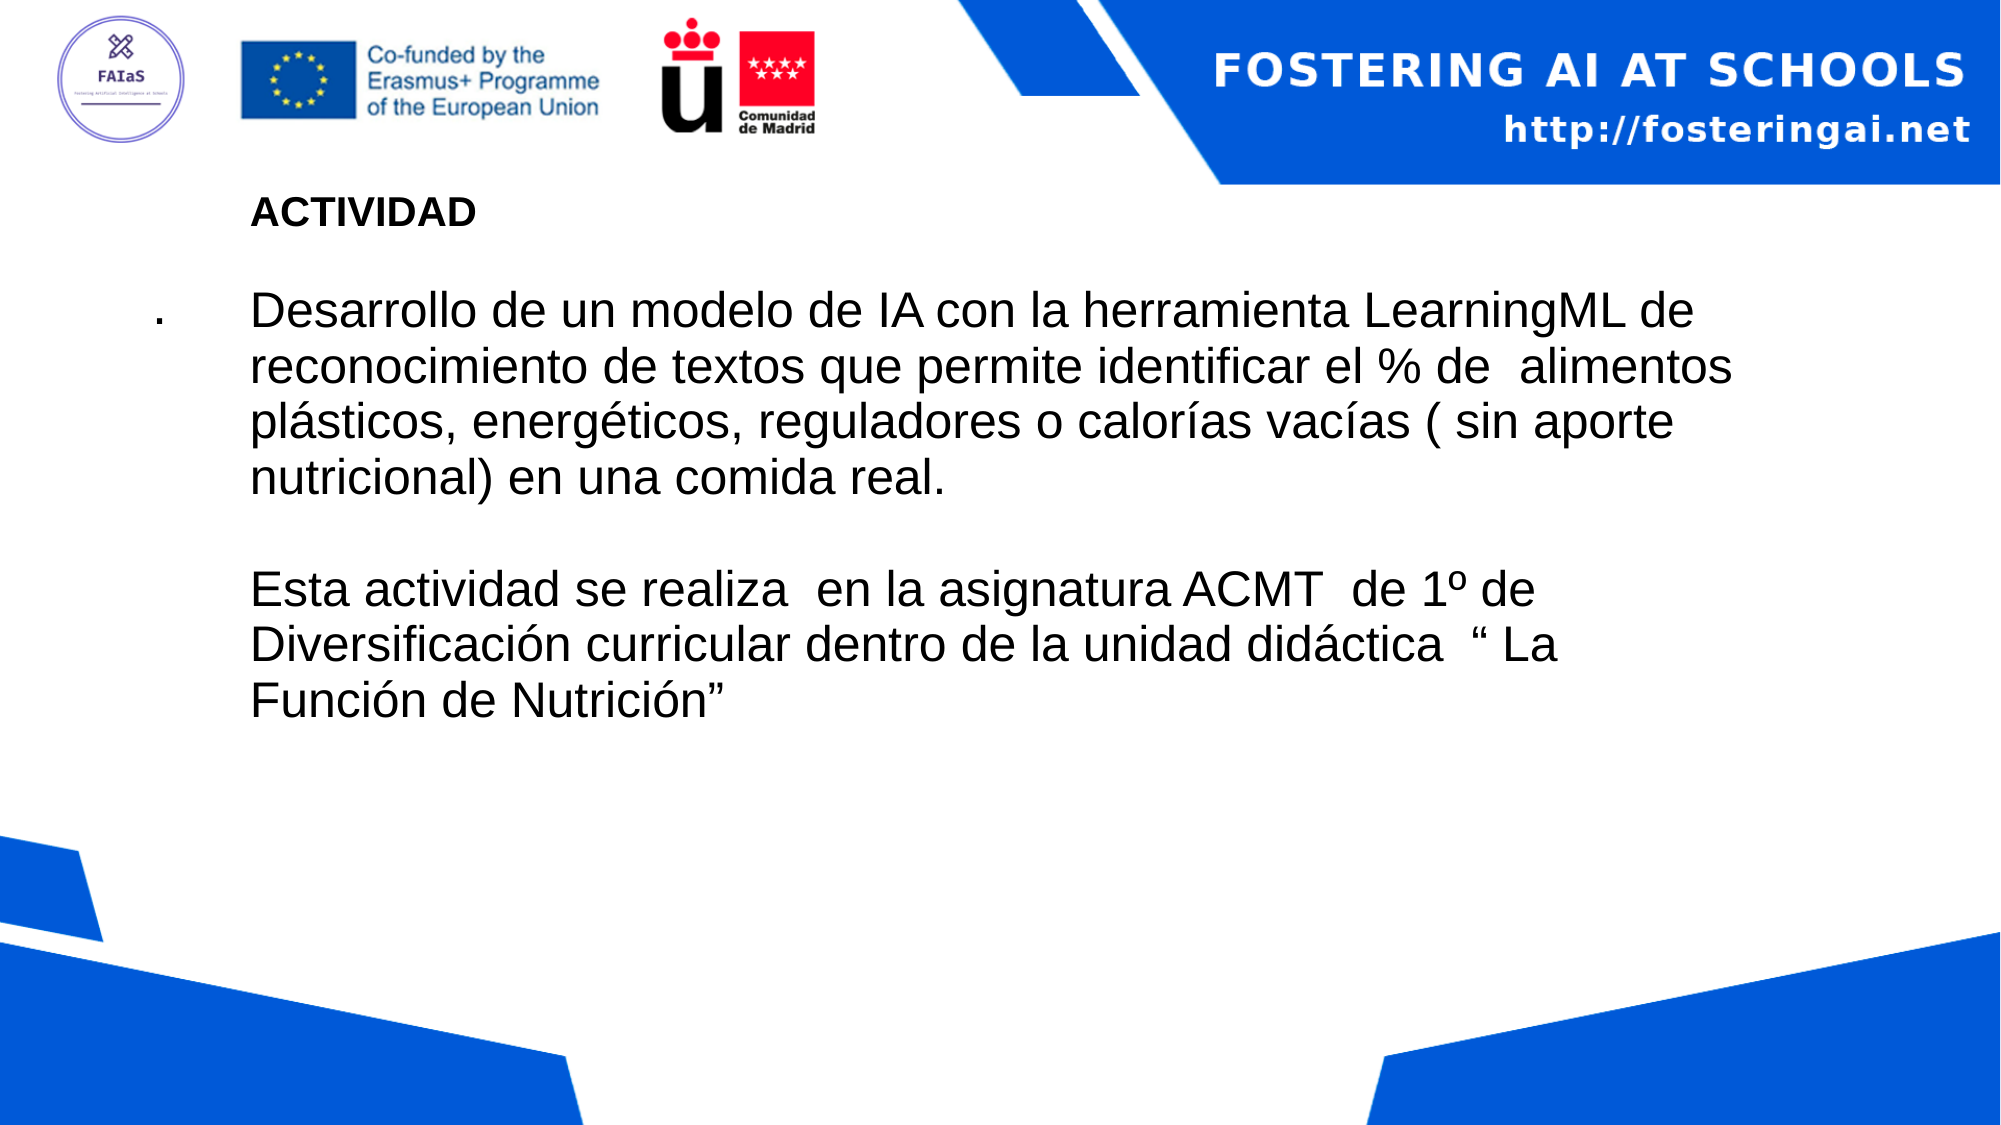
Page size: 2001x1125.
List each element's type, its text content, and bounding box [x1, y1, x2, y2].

title ACTIVIDAD Desarrollo de un modelo de IA con la herramienta LearningML de reconocimiento de textos que permite identificar el % de alimentos plásticos, energéticos, reguladores o calorías vacías ( sin aporte nutricional) en una comida real. Esta actividad se realiza en la asignatura ACMT de 1º de Diversificación curricular dentro de la unidad didáctica “ La Función de Nutrición” [249, 189, 1750, 780]
picture [0, 0, 2001, 1125]
subtitle . [99, 263, 1900, 916]
